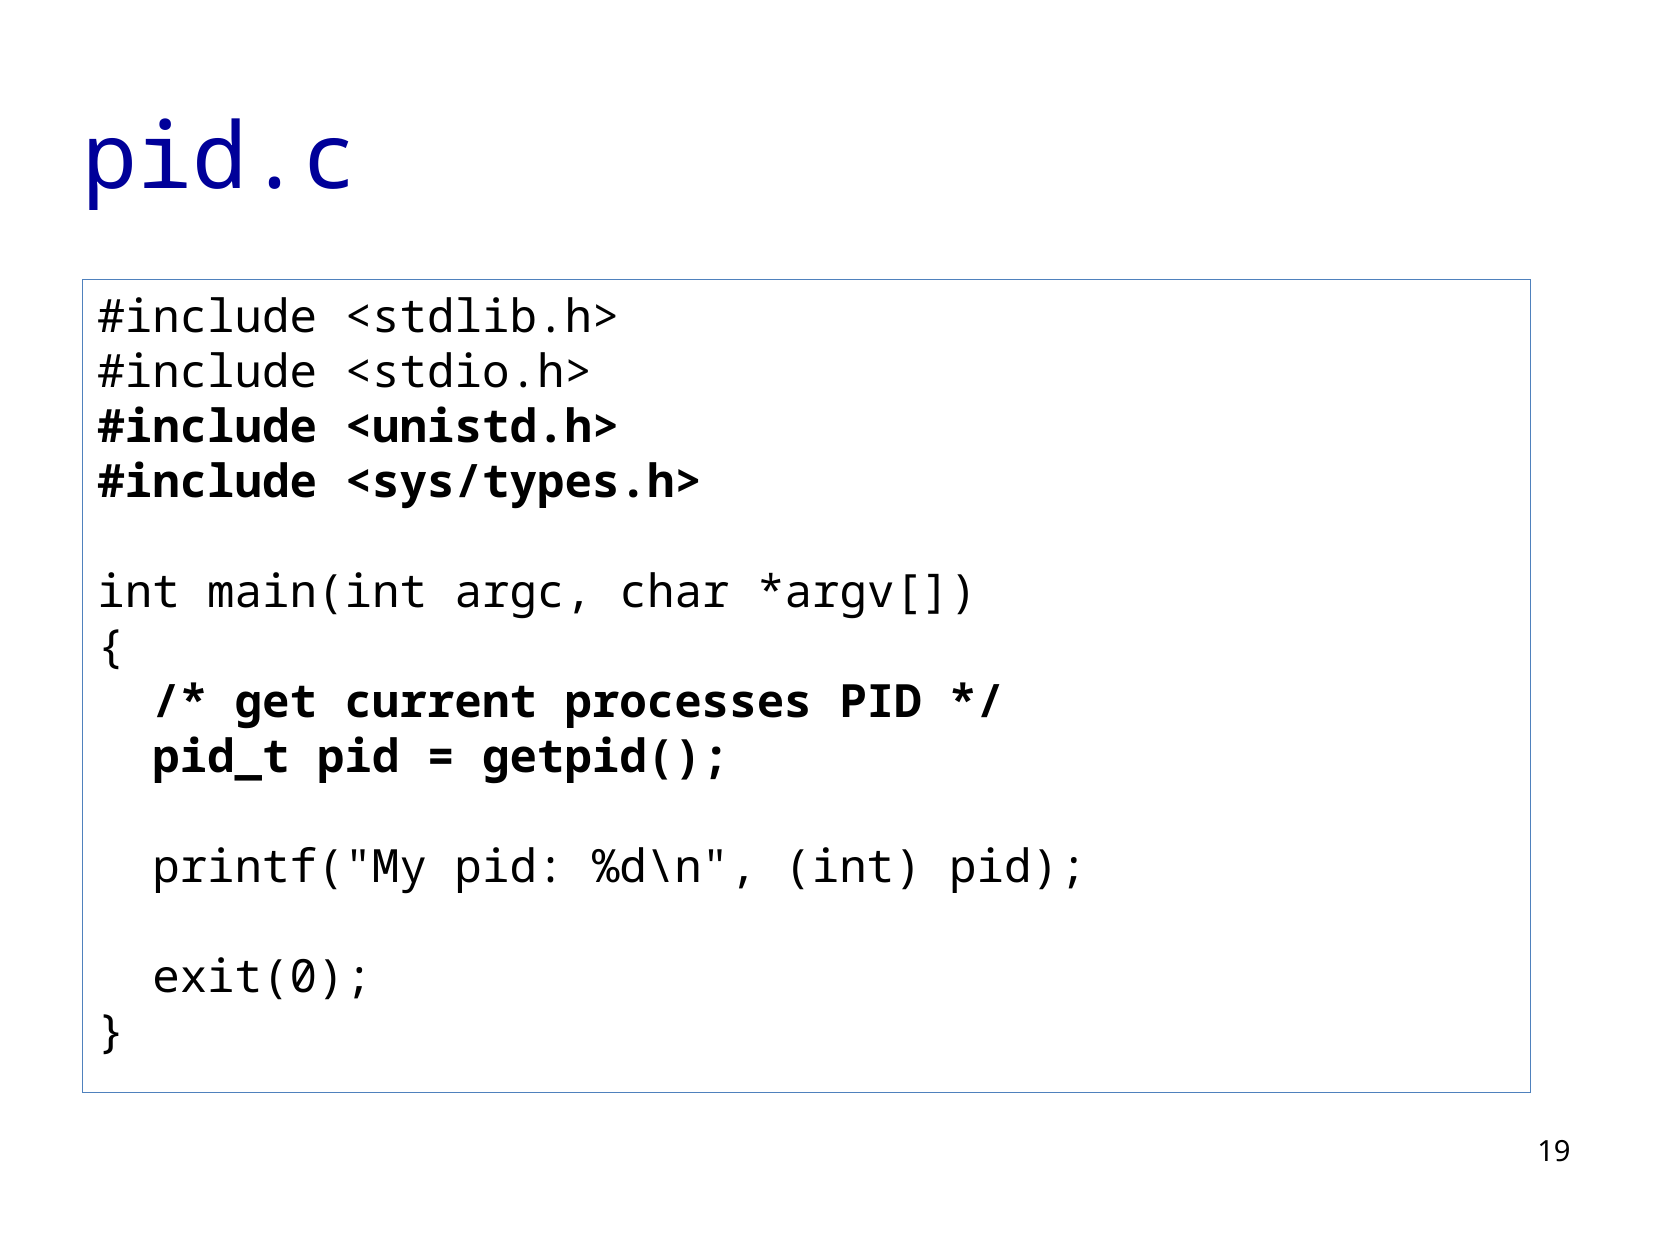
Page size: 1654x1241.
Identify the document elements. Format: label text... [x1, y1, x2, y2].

title pid.c [82, 49, 1571, 257]
text_box #include <stdlib.h> #include <stdio.h> #include <unistd.h> #include <sys/types.h> int main(int argc, char *argv[]) { /* get current processes PID */ pid_t pid = getpid(); printf("My pid: %d\n", (int) pid); exit(0); } [82, 279, 1531, 1093]
